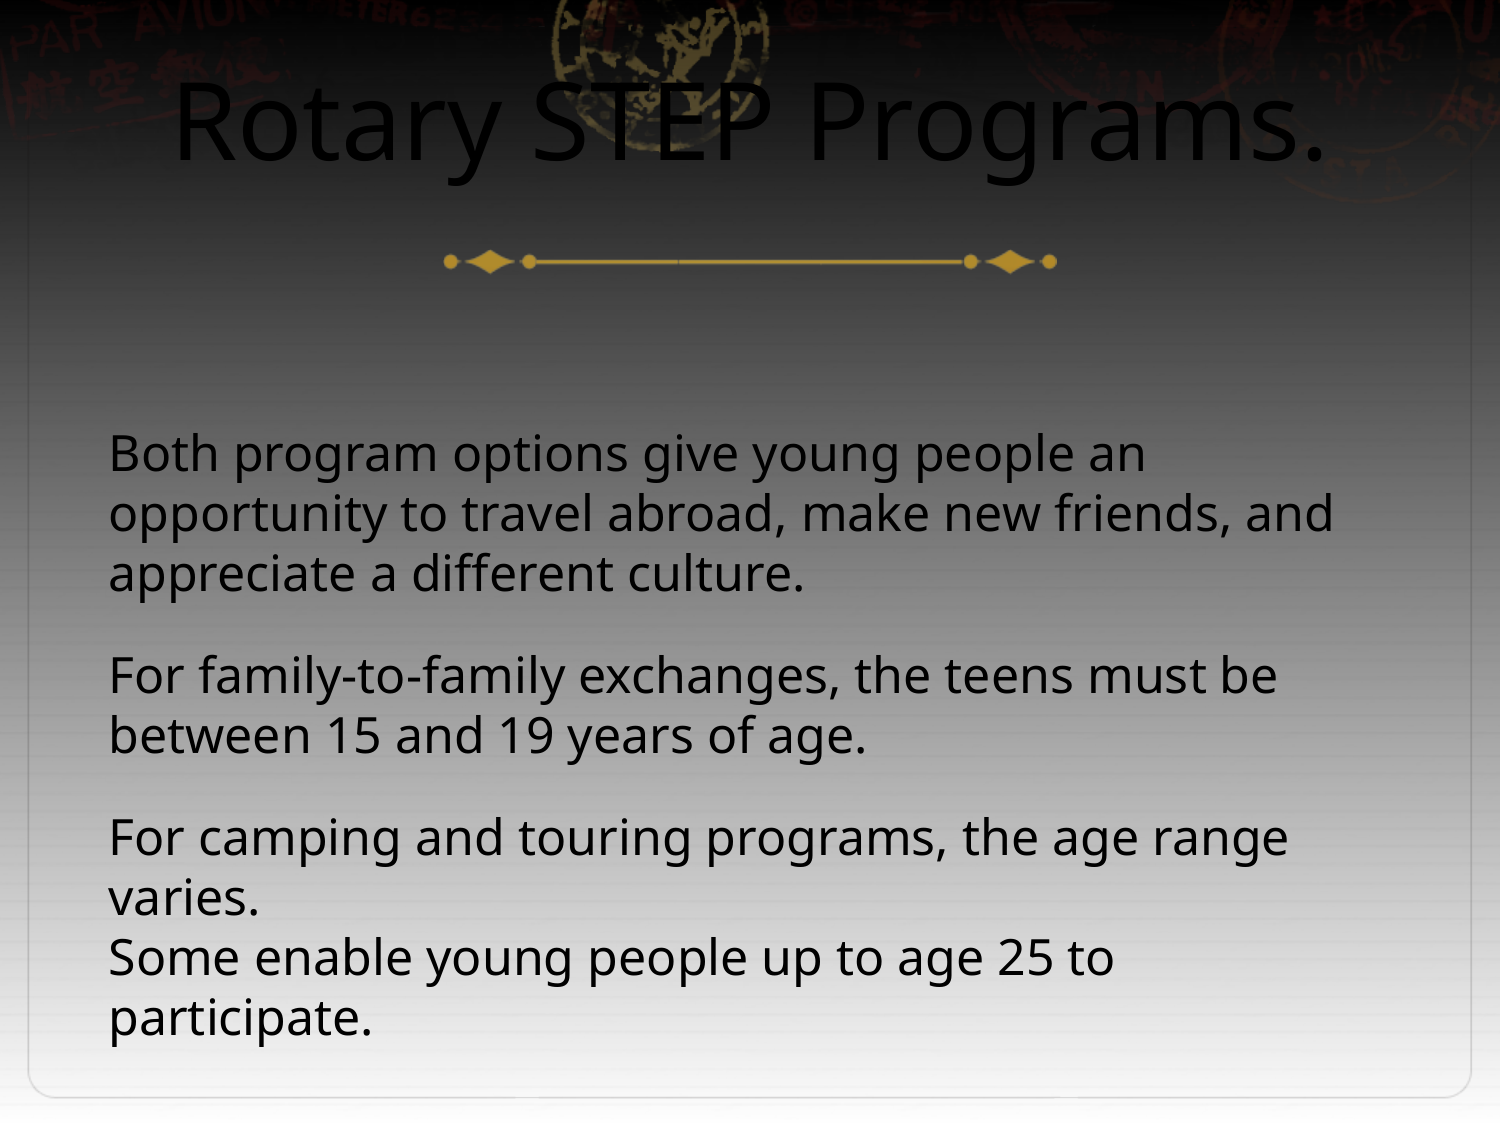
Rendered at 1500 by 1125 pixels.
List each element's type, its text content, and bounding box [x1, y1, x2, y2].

list Both program options give young people an opportunity to travel abroad, make new friends, and appreciate a different culture. For family-to-family exchanges, the teens must be between 15 and 19 years of age. For camping and touring programs, the age range varies. Some enable young people up to age 25 to participate. [93, 312, 1407, 988]
title Rotary STEP Programs. [93, 45, 1407, 233]
picture [0, 0, 1500, 1125]
